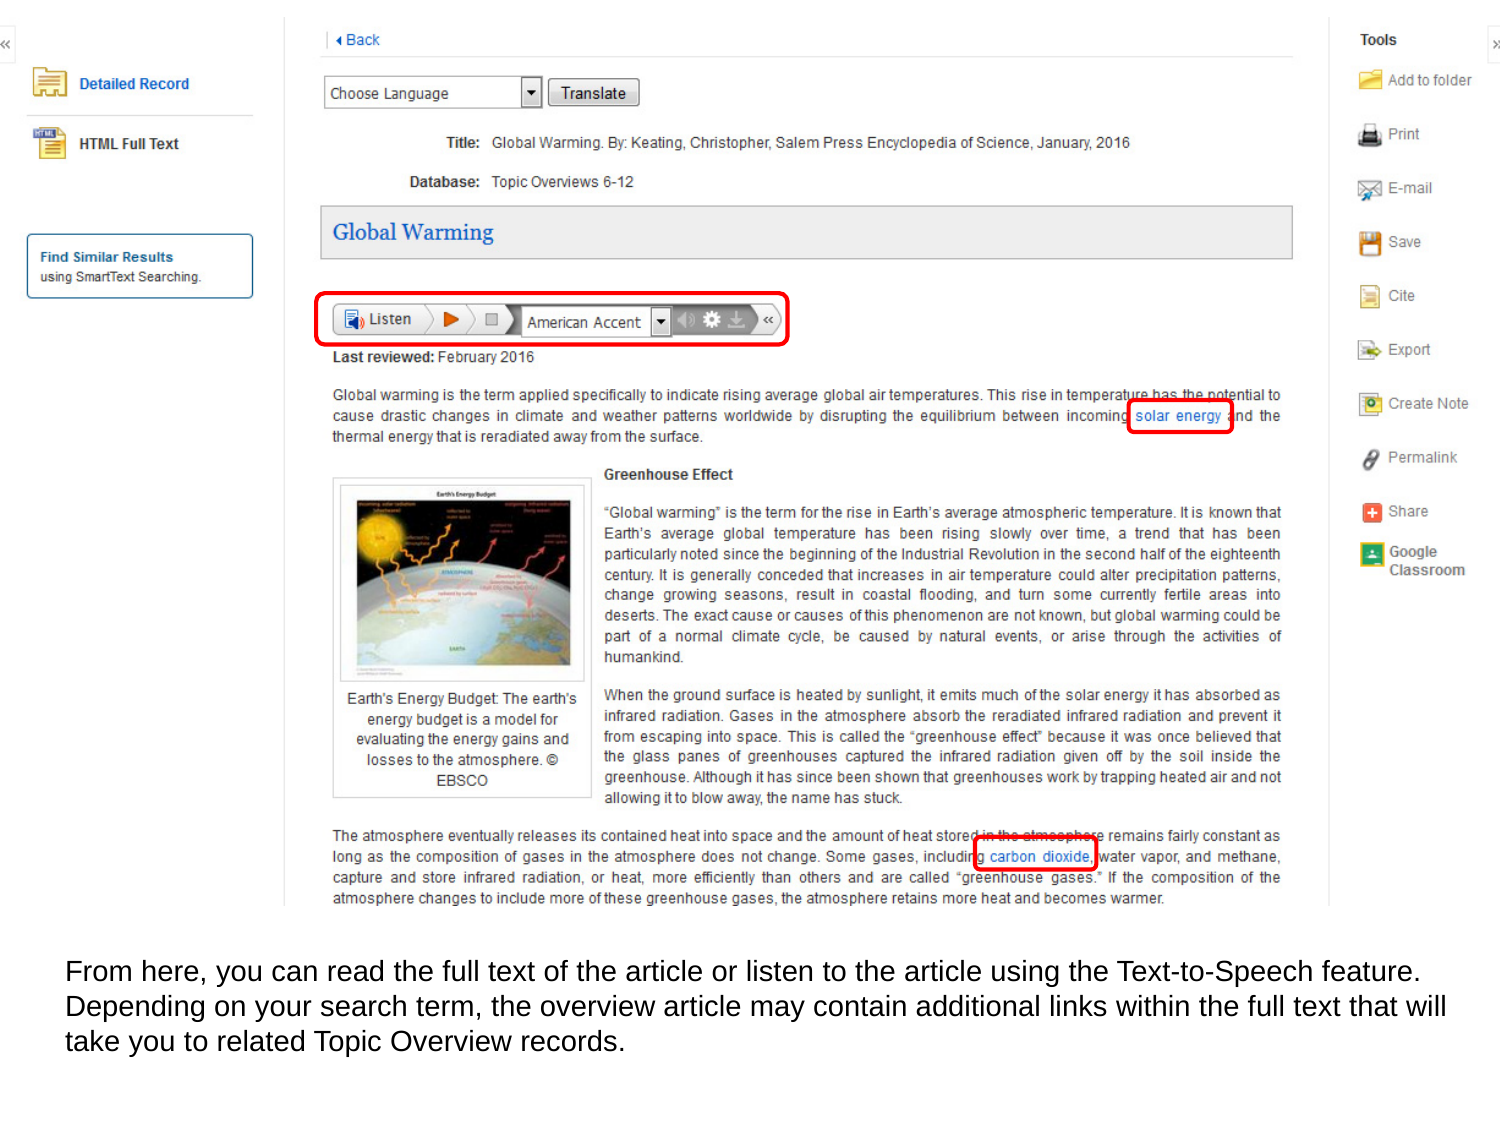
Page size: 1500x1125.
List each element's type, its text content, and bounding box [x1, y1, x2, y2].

picture [0, 17, 1500, 906]
text_box From here, you can read the full text of the article or listen to the article using the Text-to-Speech feature. Depending on your search term, the overview article may contain additional links within the full text that will take you to related Topic Overview records. [12, 945, 1465, 1067]
